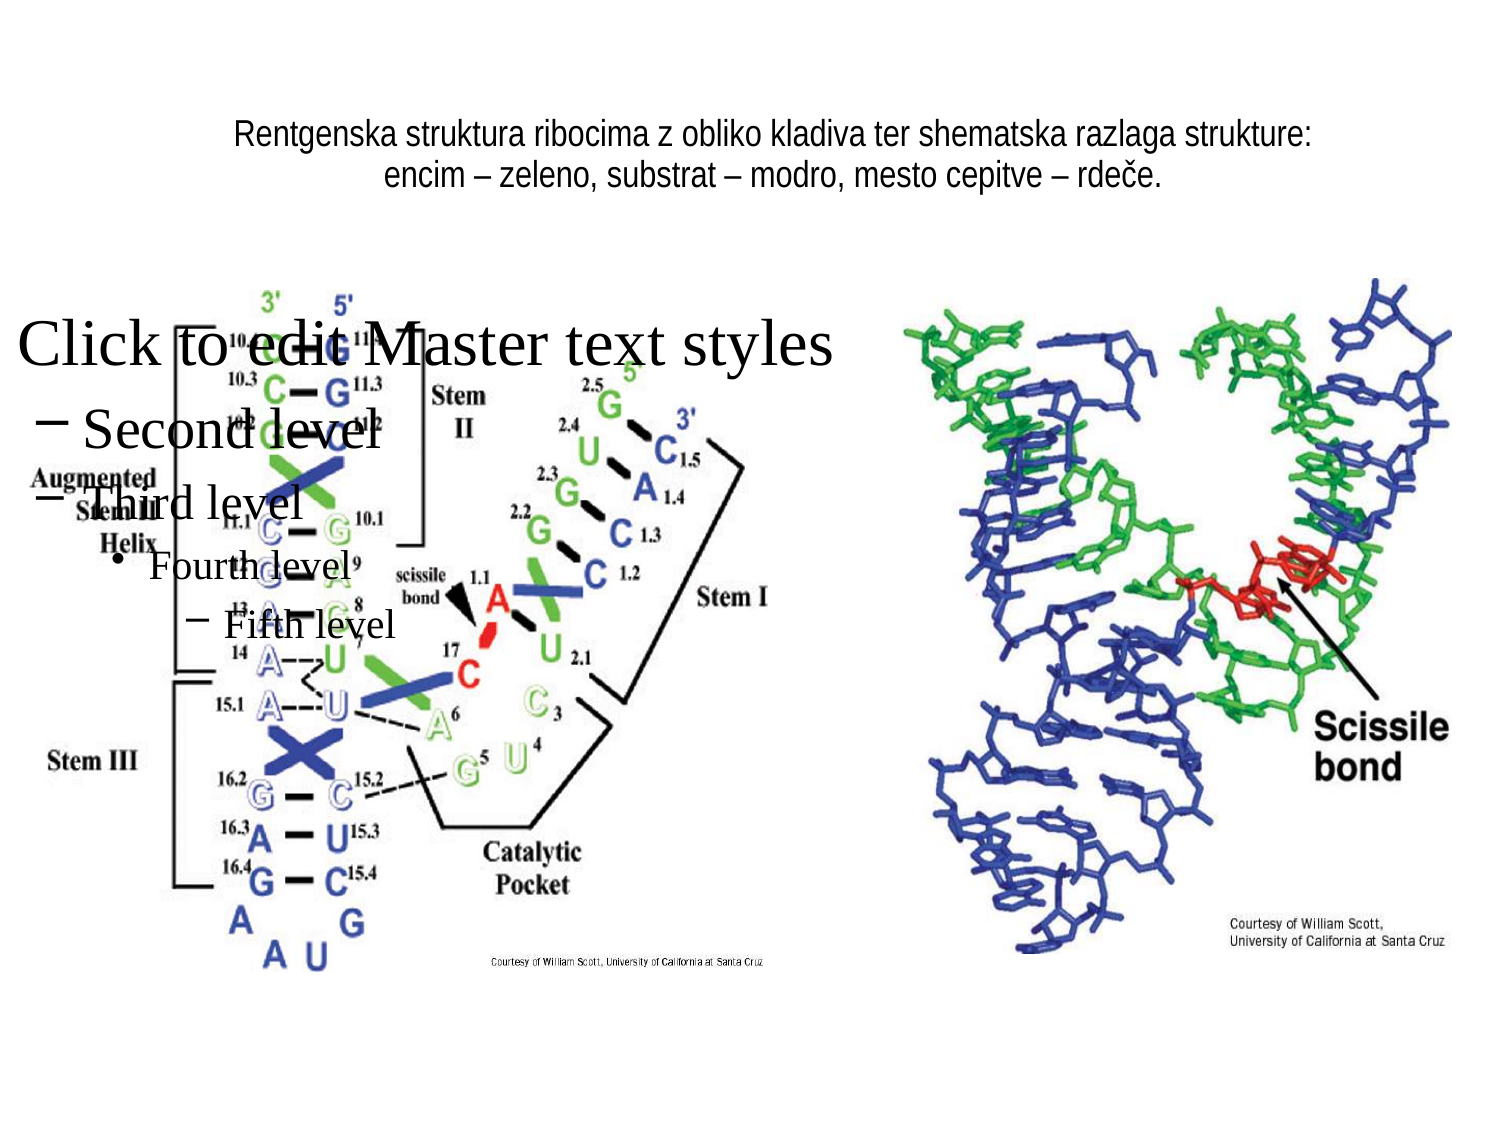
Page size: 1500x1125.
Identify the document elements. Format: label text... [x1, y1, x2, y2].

text_box Rentgenska struktura ribocima z obliko kladiva ter shematska razlaga strukture: encim – zeleno, substrat – modro, mesto cepitve – rdeče. [135, 78, 1411, 232]
picture [29, 290, 768, 972]
picture [903, 278, 1452, 954]
